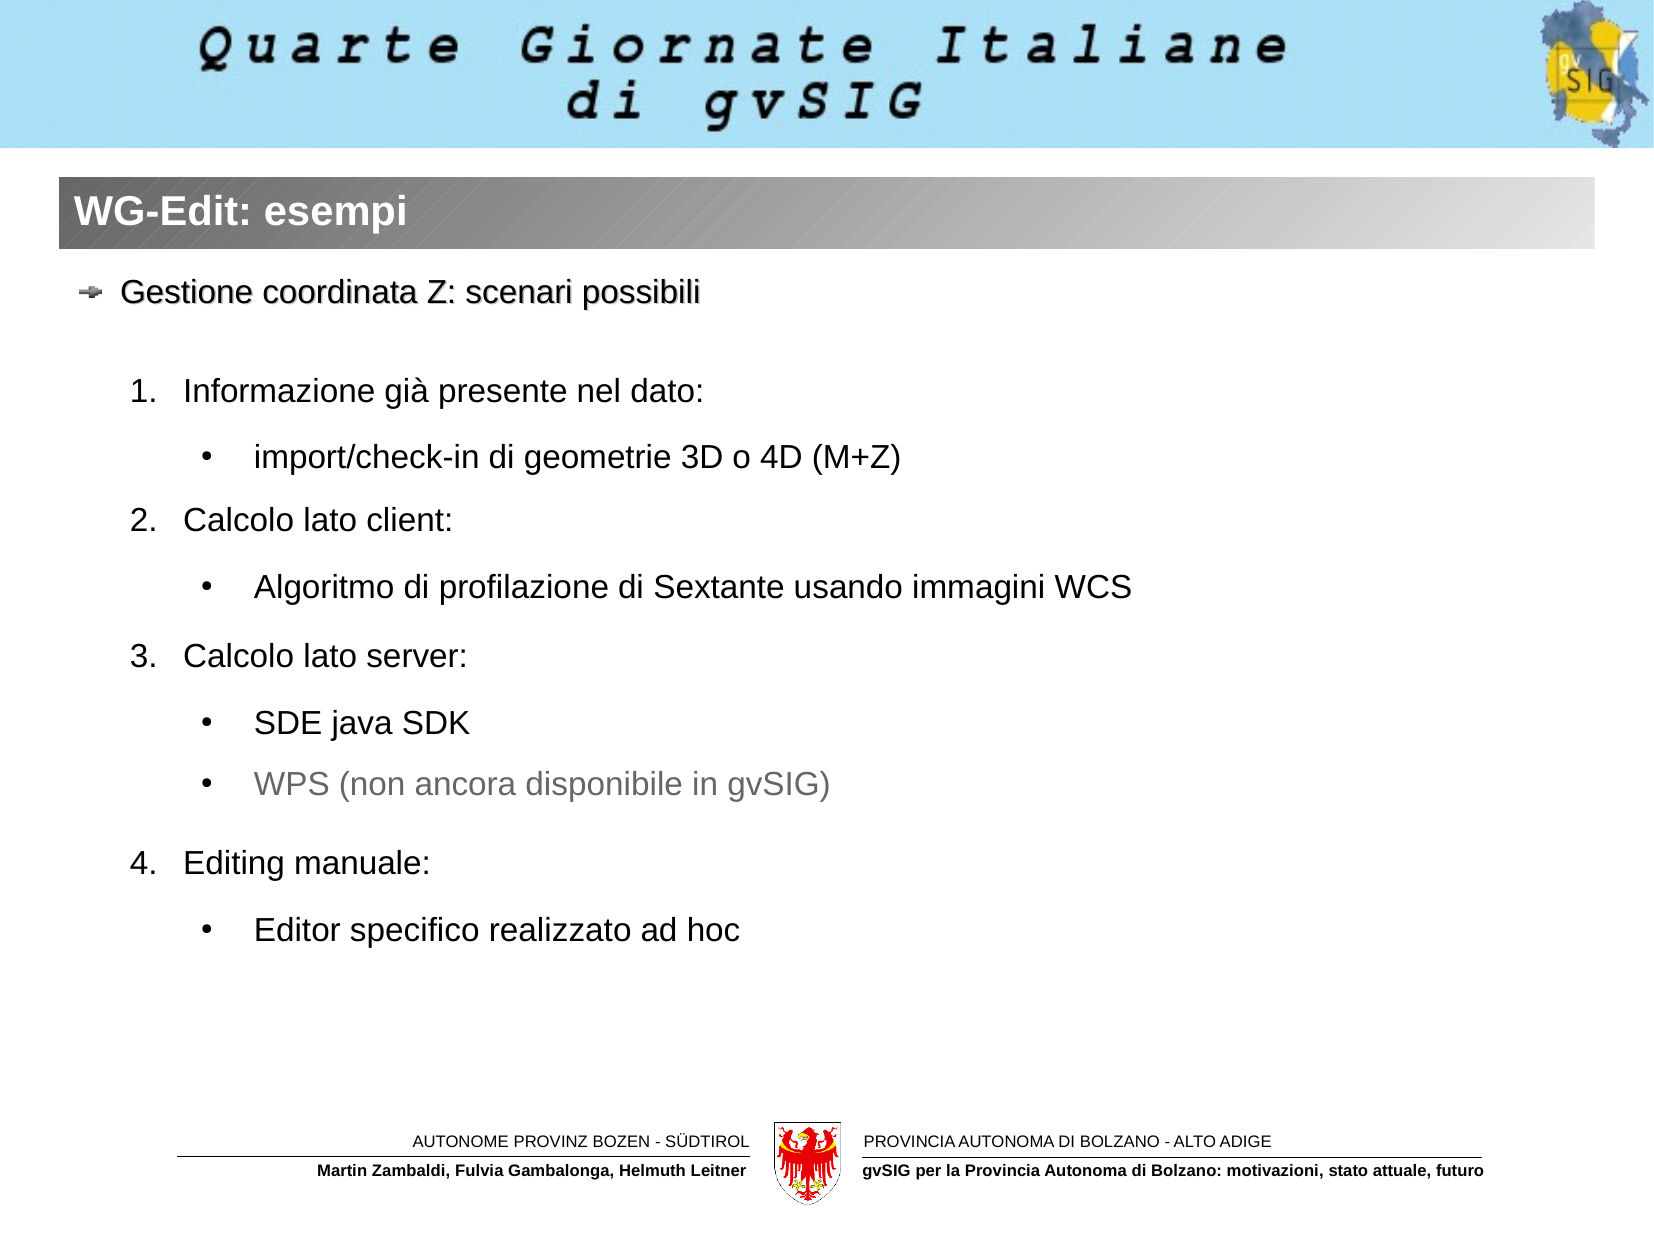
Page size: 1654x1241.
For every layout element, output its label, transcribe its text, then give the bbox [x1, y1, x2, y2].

list Informazione già presente nel dato: import/check-in di geometrie 3D o 4D (M+Z) [112, 372, 1205, 491]
text_box Gestione coordinata Z: scenari possibili [64, 265, 1128, 318]
list Editing manuale: Editor specifico realizzato ad hoc [112, 844, 1205, 963]
text_box [59, 177, 1595, 249]
picture [774, 1122, 841, 1205]
list Calcolo lato client: Algoritmo di profilazione di Sextante usando immagini WCS [112, 501, 1205, 621]
text_box WG-Edit: esempi [59, 183, 1447, 246]
list Calcolo lato server: SDE java SDK WPS (non ancora disponibile in gvSIG) [112, 637, 1205, 803]
